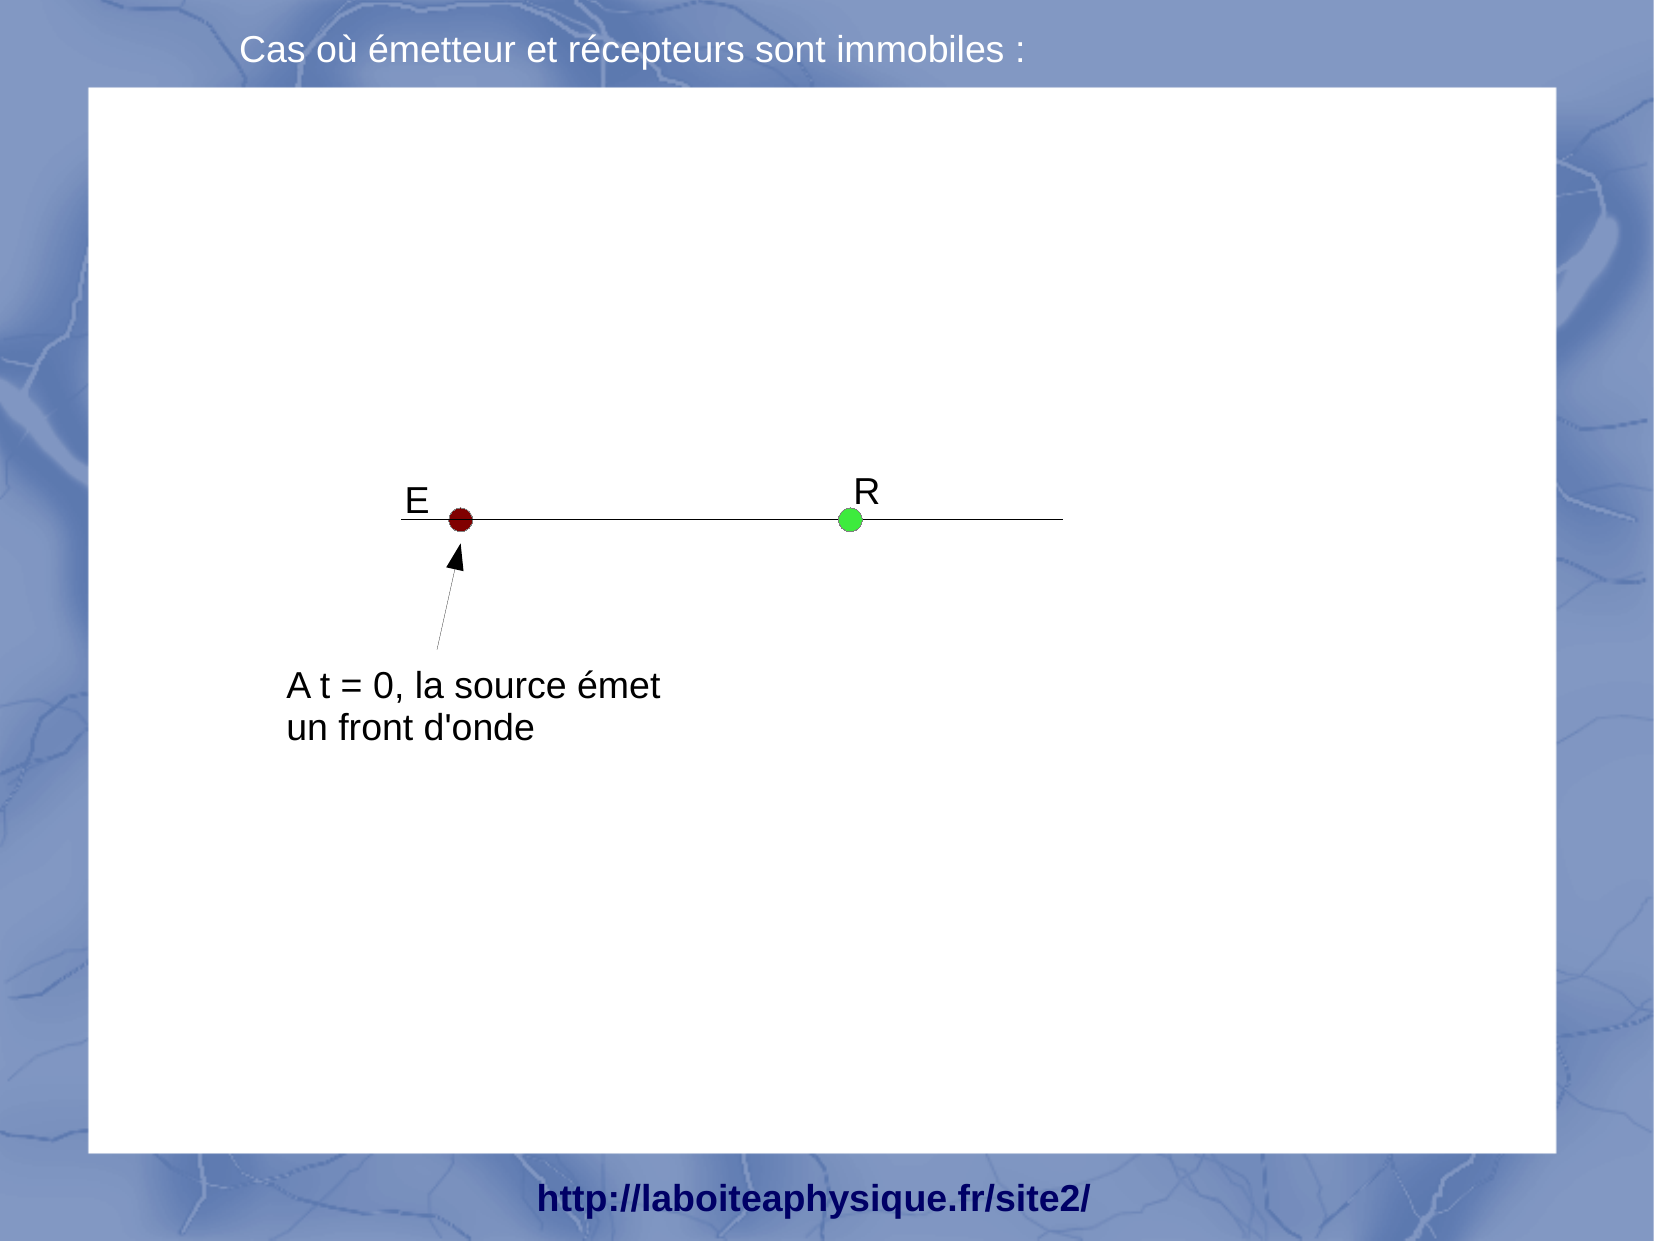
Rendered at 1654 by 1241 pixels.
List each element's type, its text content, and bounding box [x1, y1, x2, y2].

text_box E [389, 472, 438, 530]
picture [0, 0, 1654, 1241]
text_box http://laboiteaphysique.fr/site2/ [527, 1170, 1112, 1241]
text_box A t = 0, la source émet un front d'onde [271, 657, 697, 756]
text_box [448, 507, 473, 519]
text_box R [838, 462, 886, 520]
text_box Cas où émetteur et récepteurs sont immobiles : [224, 21, 1193, 79]
text_box [838, 507, 863, 532]
text_box [448, 520, 473, 532]
